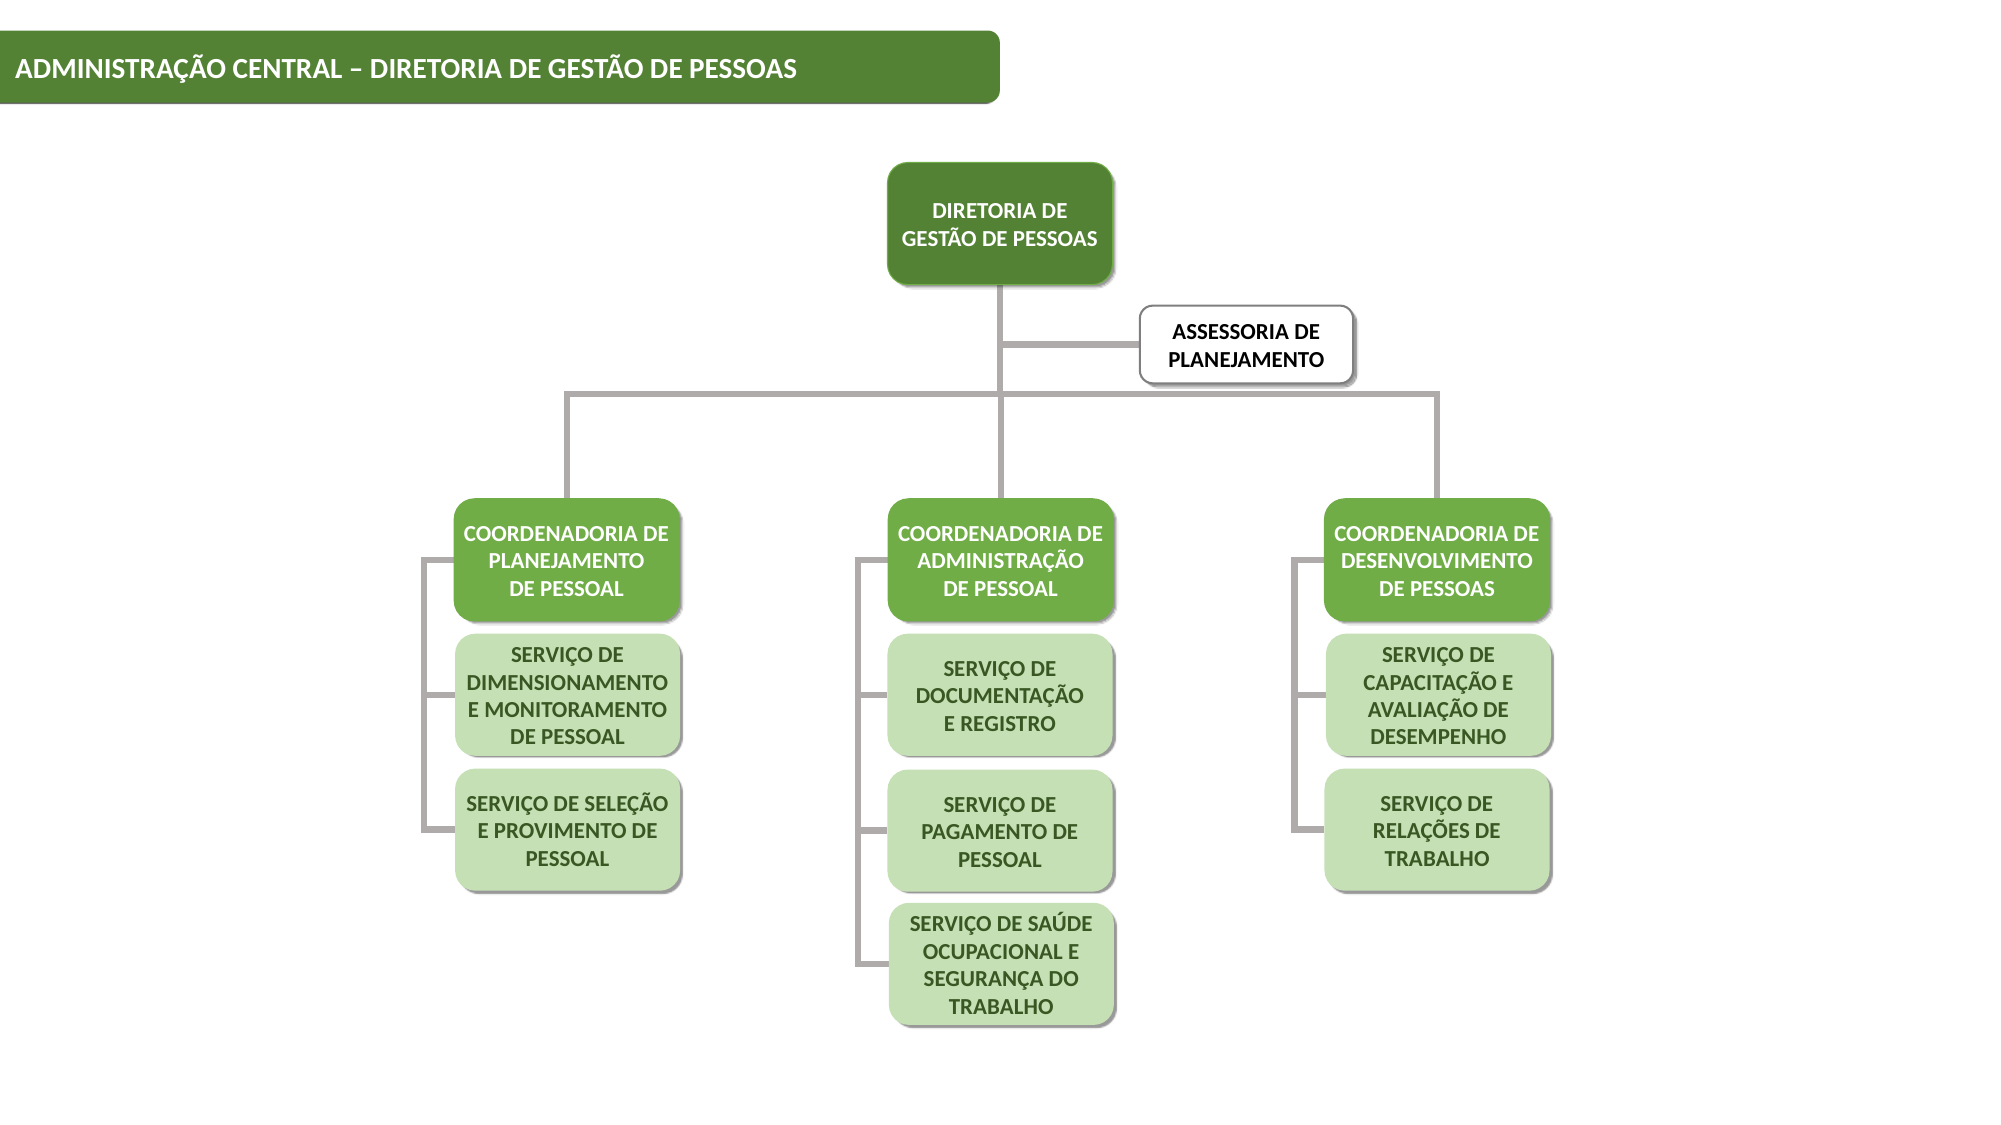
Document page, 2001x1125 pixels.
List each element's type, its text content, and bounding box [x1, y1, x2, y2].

text_box COORDENADORIA DE ADMINISTRAÇÃO DE PESSOAL [888, 498, 1114, 621]
text_box SERVIÇO DE RELAÇÕES DE TRABALHO [1324, 768, 1550, 891]
text_box SERVIÇO DE DIMENSIONAMENTO E MONITORAMENTO DE PESSOAL [455, 633, 681, 756]
text_box ASSESSORIA DE PLANEJAMENTO [1139, 305, 1354, 384]
text_box SERVIÇO DE CAPACITAÇÃO E AVALIAÇÃO DE DESEMPENHO [1325, 633, 1552, 756]
text_box COORDENADORIA DE PLANEJAMENTO DE PESSOAL [454, 498, 680, 621]
text_box SERVIÇO DE SAÚDE OCUPACIONAL E SEGURANÇA DO TRABALHO [888, 902, 1114, 1025]
text_box DIRETORIA DE GESTÃO DE PESSOAS [887, 162, 1113, 285]
text_box ADMINISTRAÇÃO CENTRAL – DIRETORIA DE GESTÃO DE PESSOAS [0, 30, 1000, 103]
text_box SERVIÇO DE PAGAMENTO DE PESSOAL [887, 769, 1113, 892]
text_box SERVIÇO DE SELEÇÃO E PROVIMENTO DE PESSOAL [455, 768, 681, 891]
text_box COORDENADORIA DE DESENVOLVIMENTO DE PESSOAS [1324, 498, 1550, 621]
text_box SERVIÇO DE DOCUMENTAÇÃO E REGISTRO [887, 633, 1113, 756]
